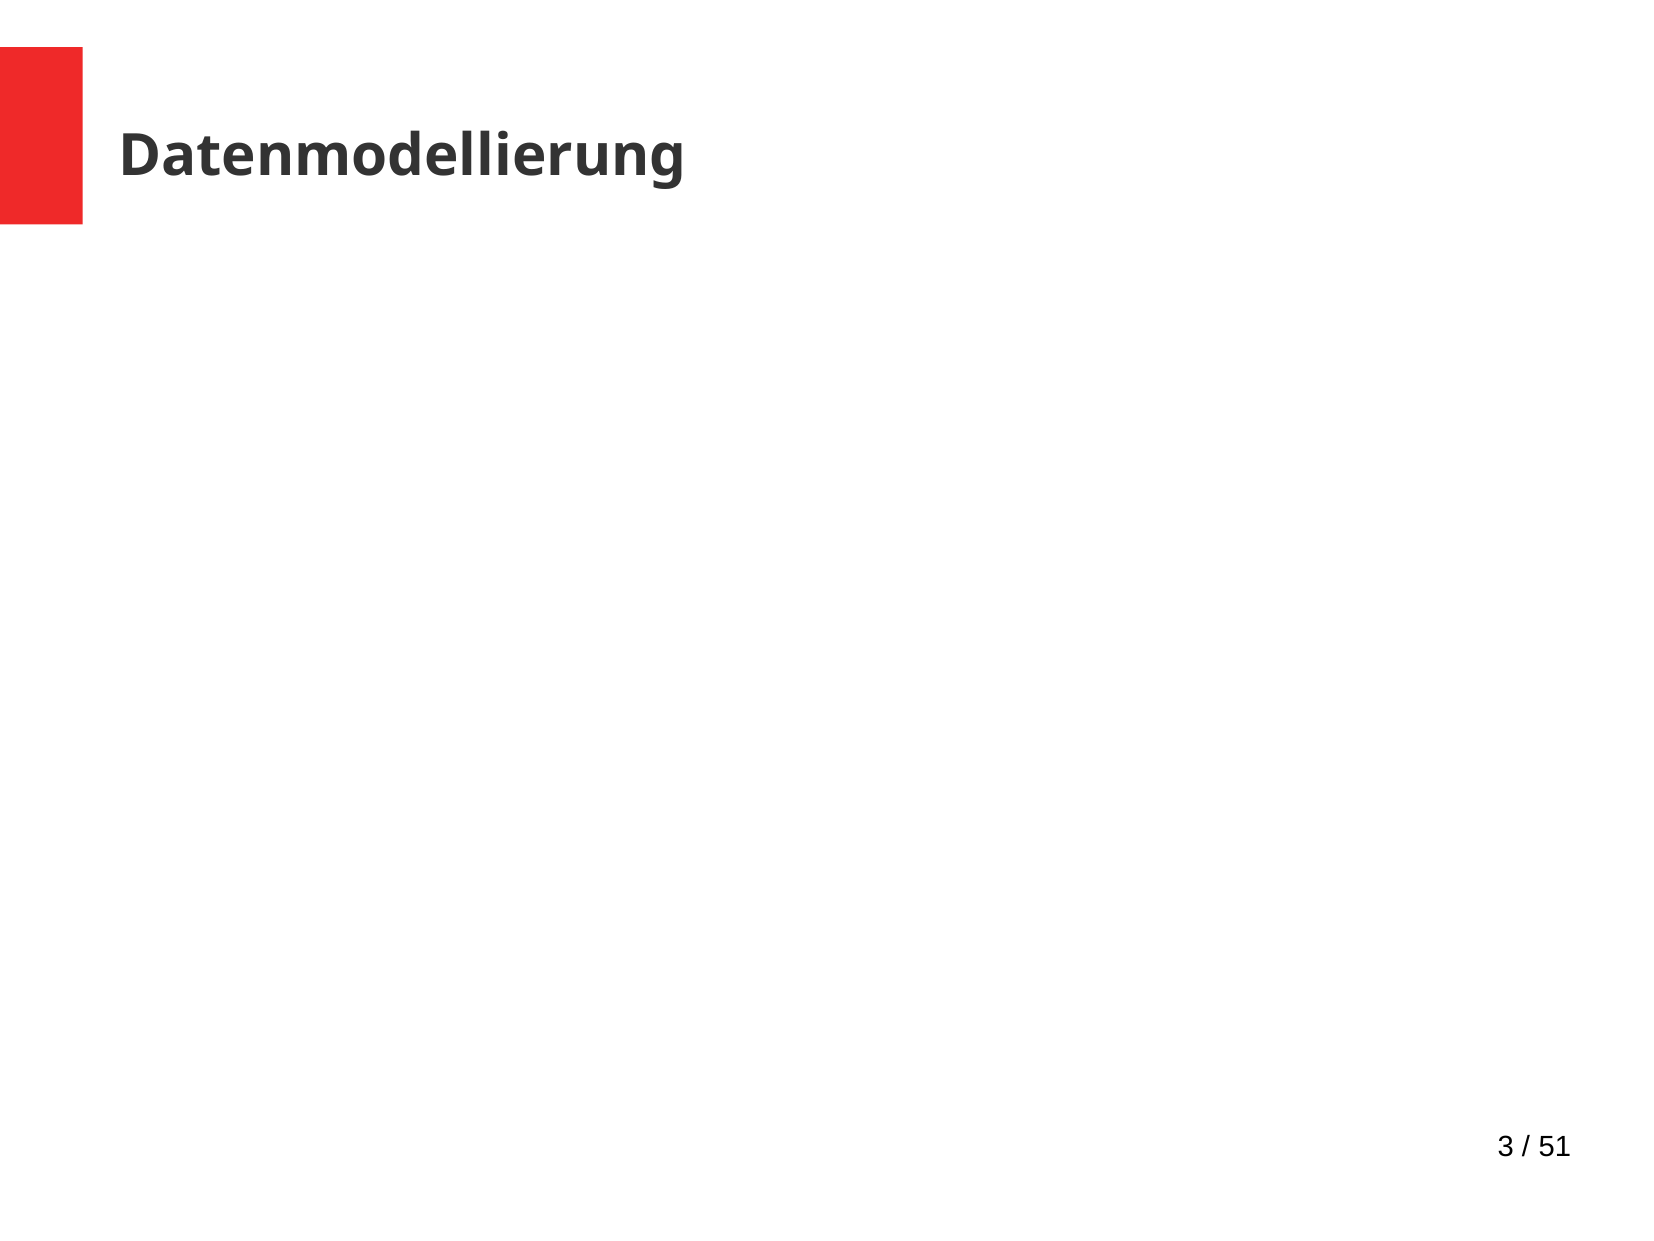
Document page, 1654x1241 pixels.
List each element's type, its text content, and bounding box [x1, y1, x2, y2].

title Datenmodellierung [118, 49, 1571, 257]
